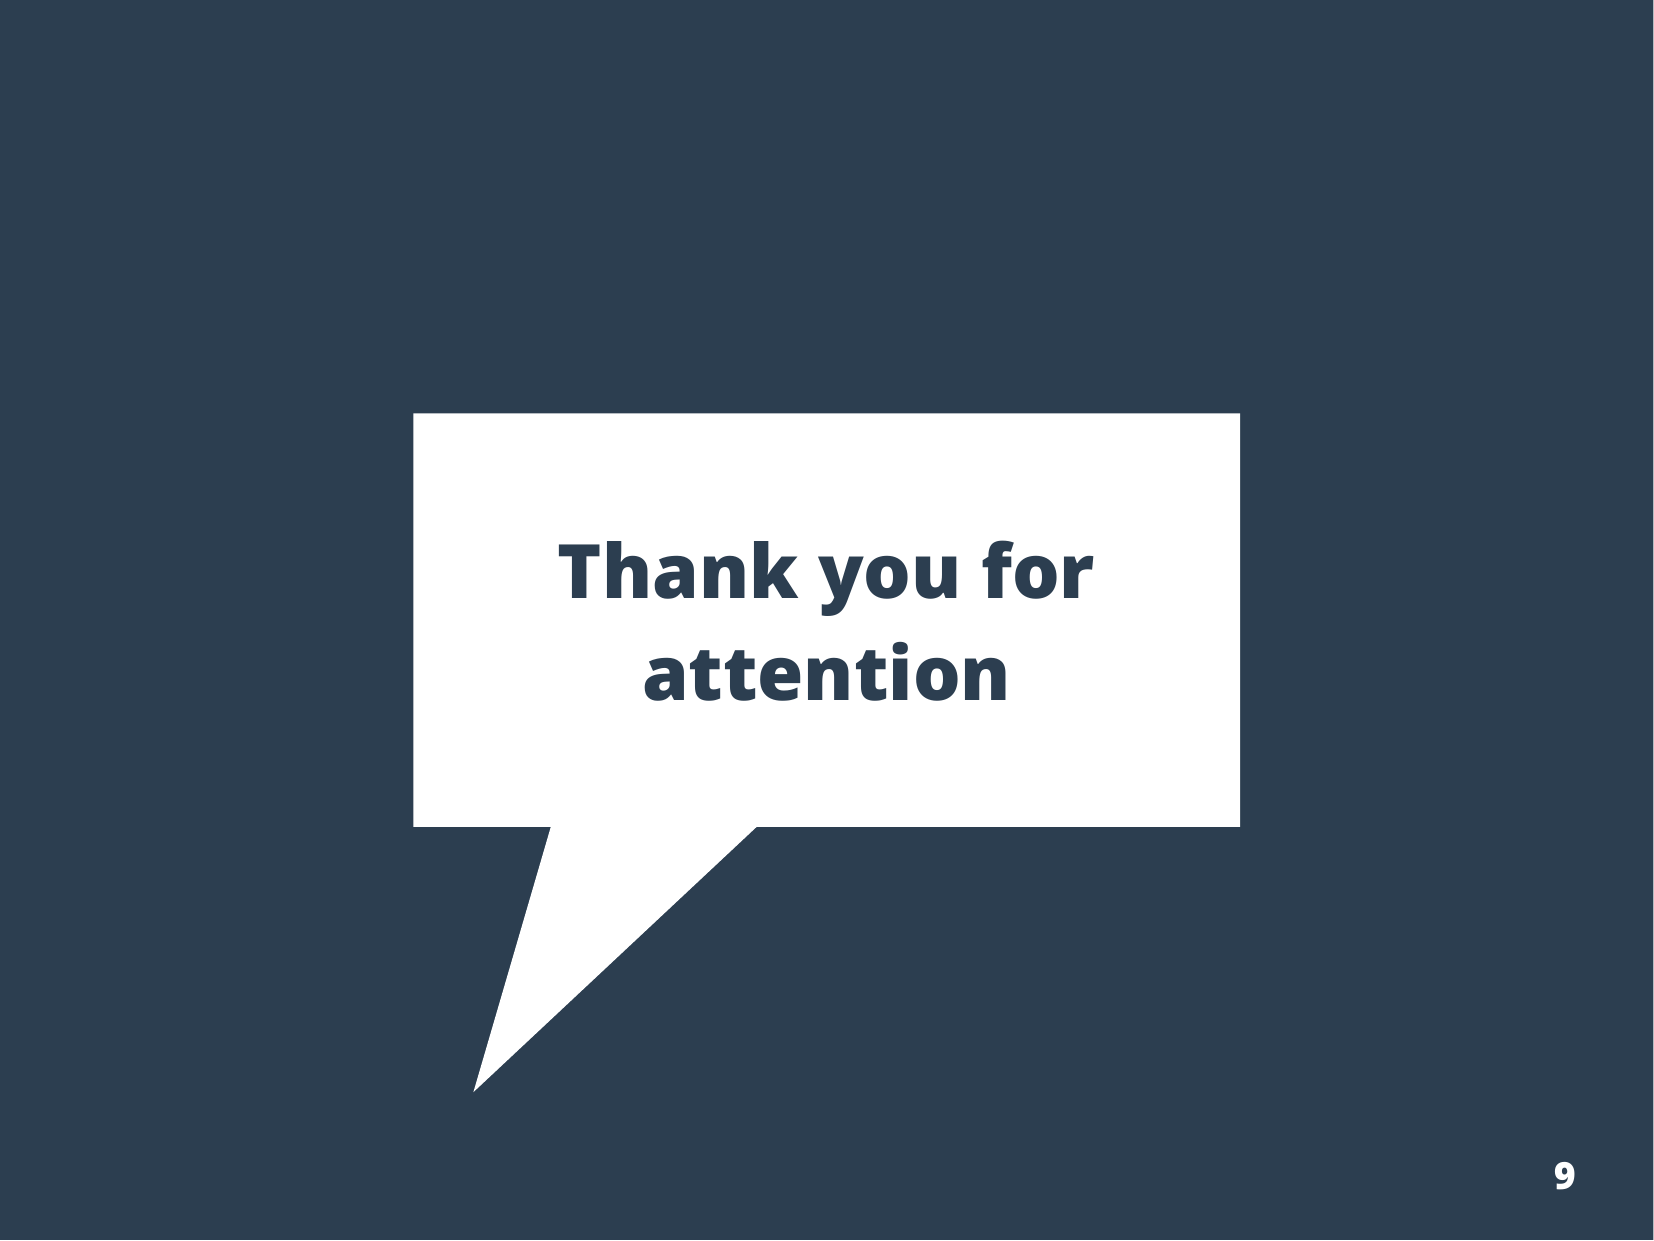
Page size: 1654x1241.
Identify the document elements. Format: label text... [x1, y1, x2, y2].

title Thank you for attention [442, 442, 1211, 798]
